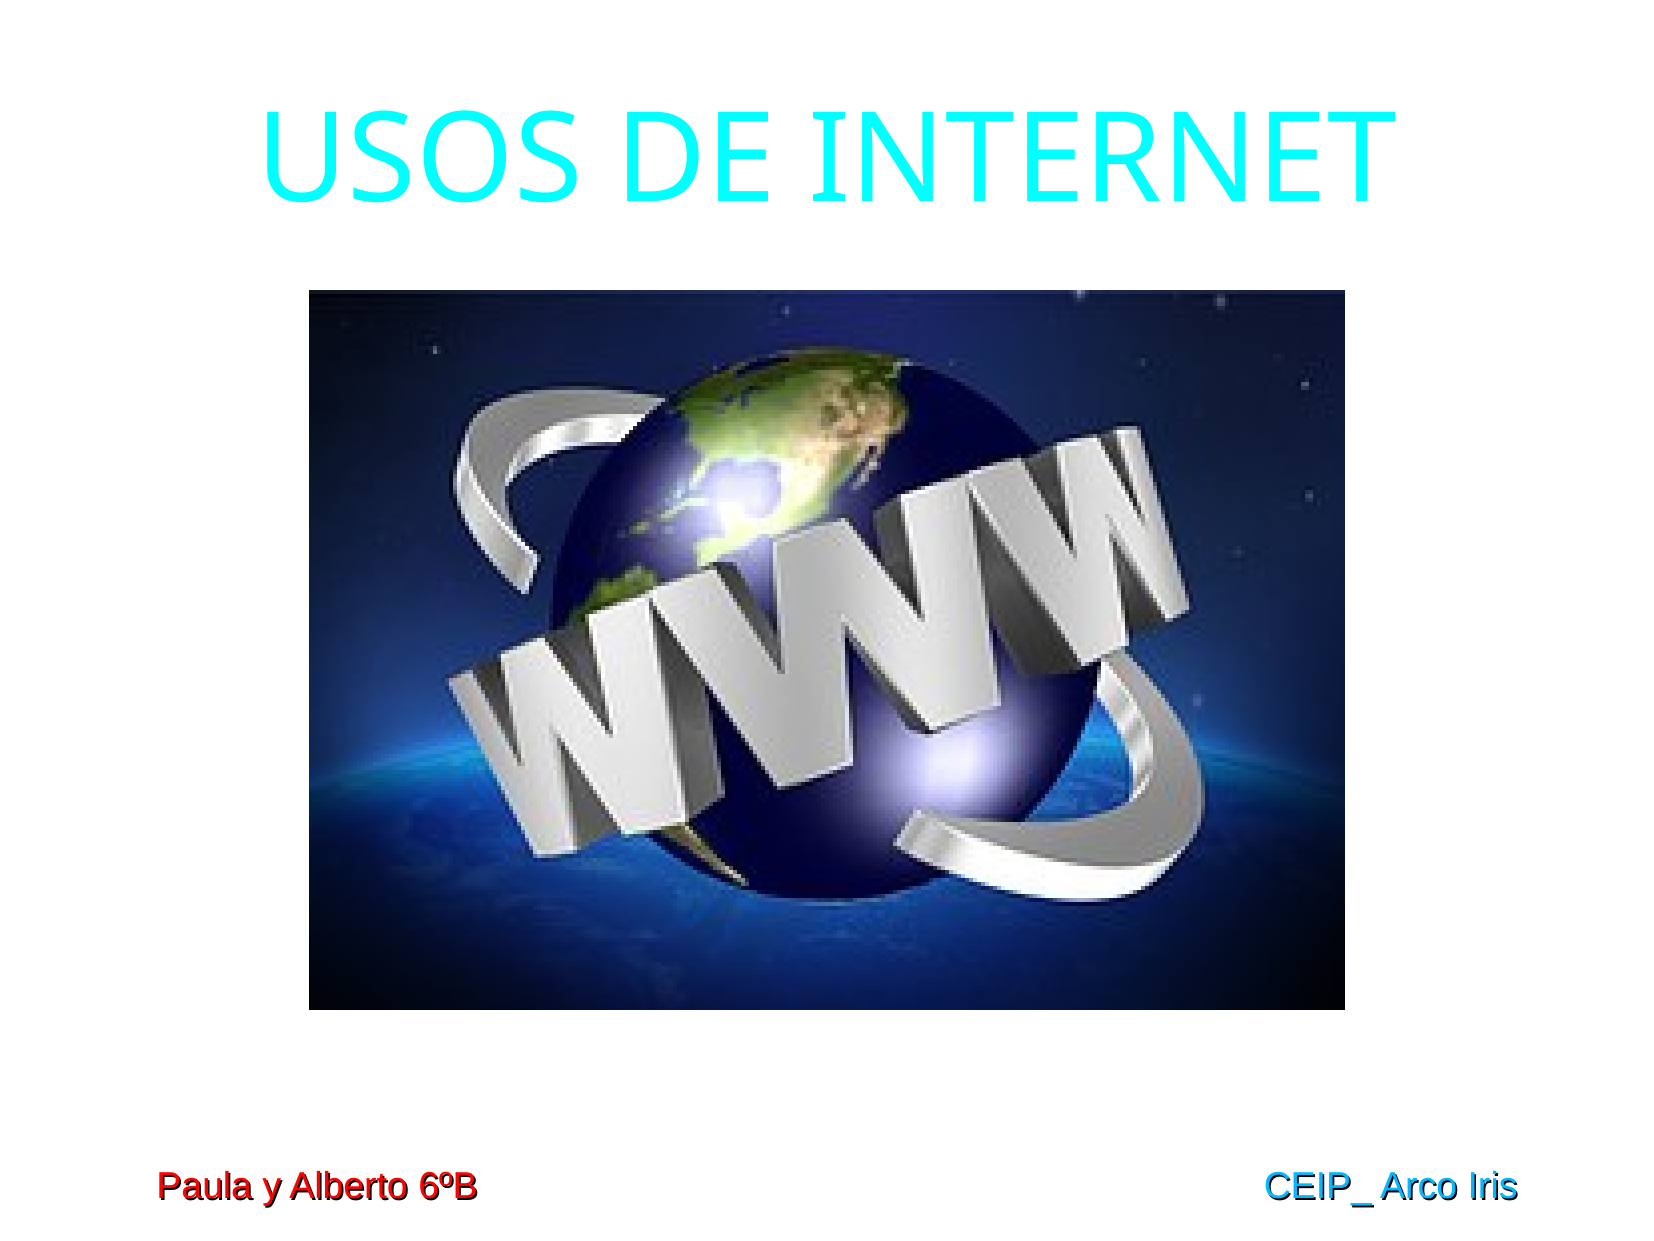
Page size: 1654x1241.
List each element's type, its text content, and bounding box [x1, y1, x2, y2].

picture [309, 290, 1345, 1010]
text_box Paula y Alberto 6ºB CEIP_ Arco Iris [141, 1157, 1533, 1215]
title USOS DE INTERNET [82, 49, 1571, 257]
